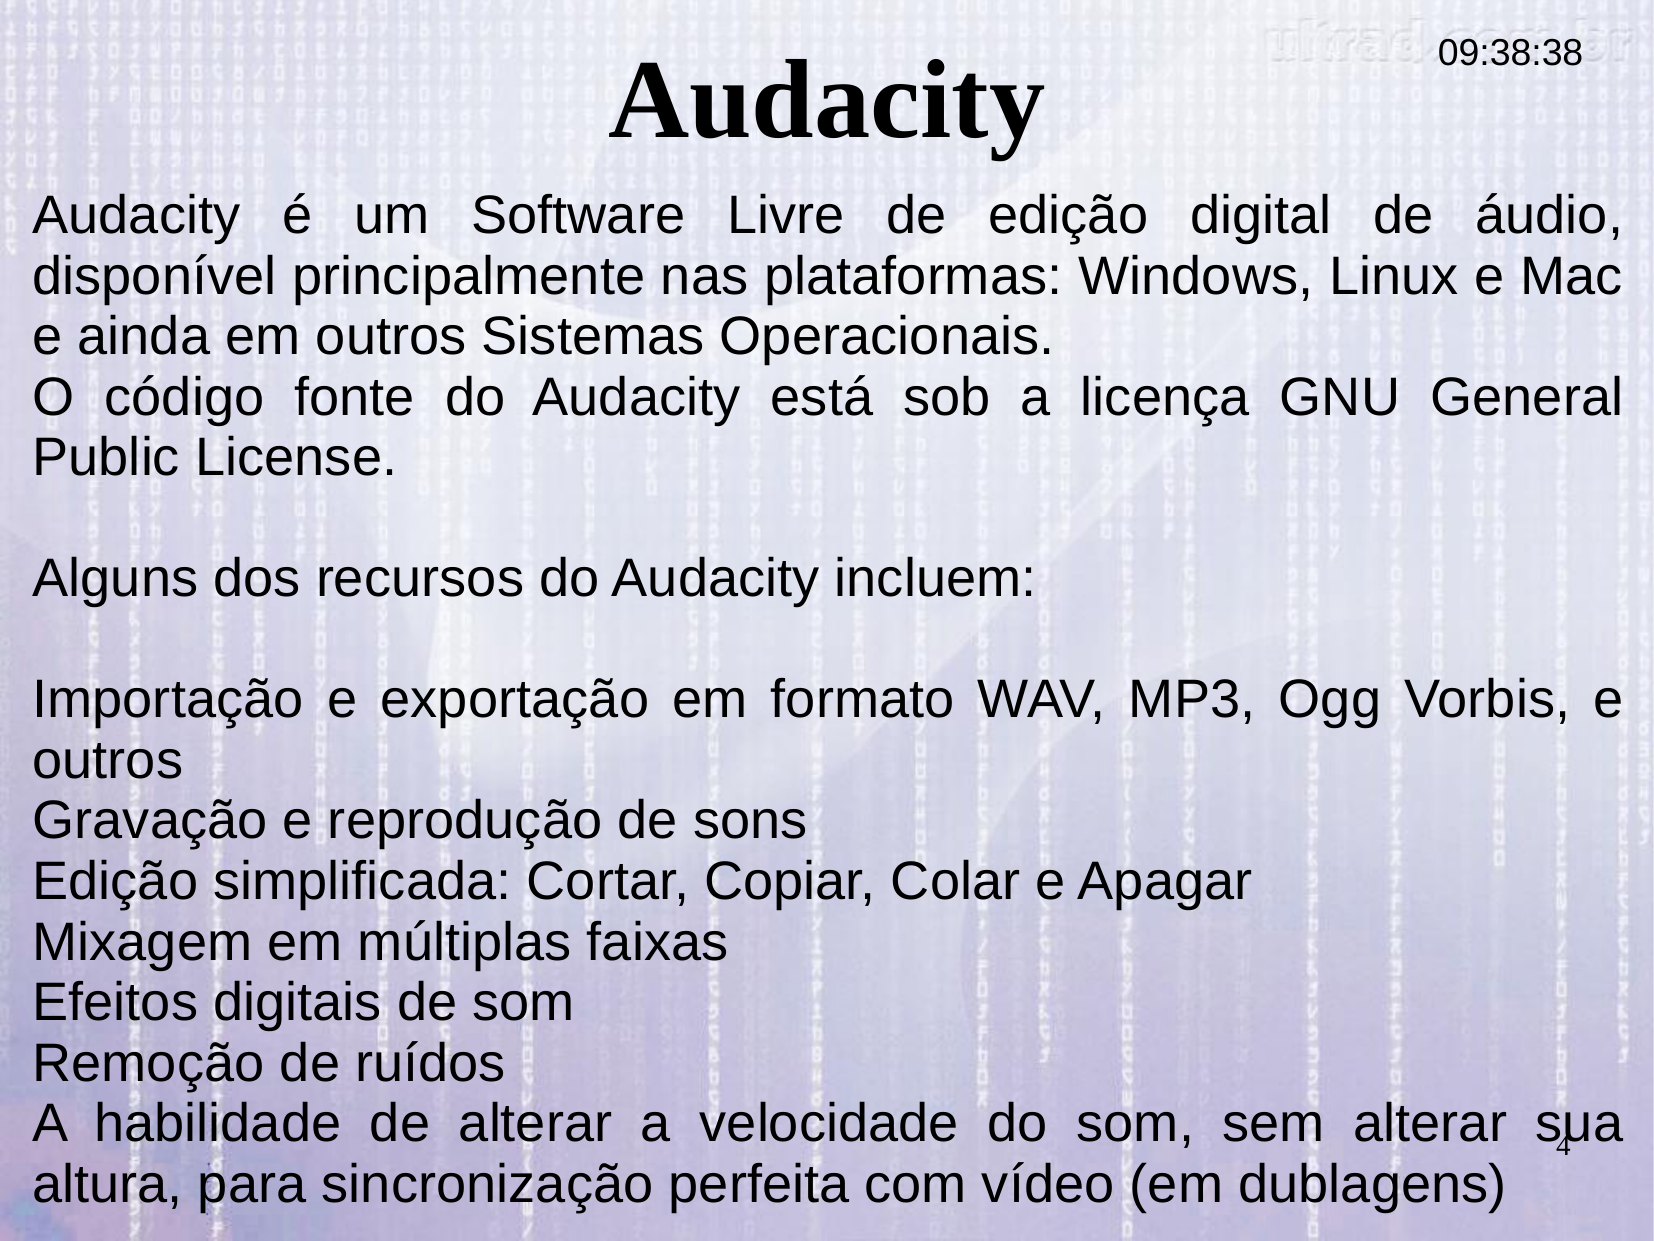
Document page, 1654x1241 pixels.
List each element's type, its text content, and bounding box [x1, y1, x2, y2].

text_box 12:04:16 [1423, 23, 1631, 94]
text_box Audacity [29, 29, 1625, 177]
picture [0, 0, 1654, 1241]
text_box Audacity é um Software Livre de edição digital de áudio, disponível principalmente nas plataformas: Windows, Linux e Mac e ainda em outros Sistemas Operacionais. O código fonte do Audacity está sob a licença GNU General Public License. Alguns dos recursos do Audacity incluem: Importação e exportação em formato WAV, MP3, Ogg Vorbis, e outros Gravação e reprodução de sons Edição simplificada: Cortar, Copiar, Colar e Apagar Mixagem em múltiplas faixas Efeitos digitais de som Remoção de ruídos A habilidade de alterar a velocidade do som, sem alterar sua altura, para sincronização perfeita com vídeo (em dublagens) [17, 177, 1641, 1222]
